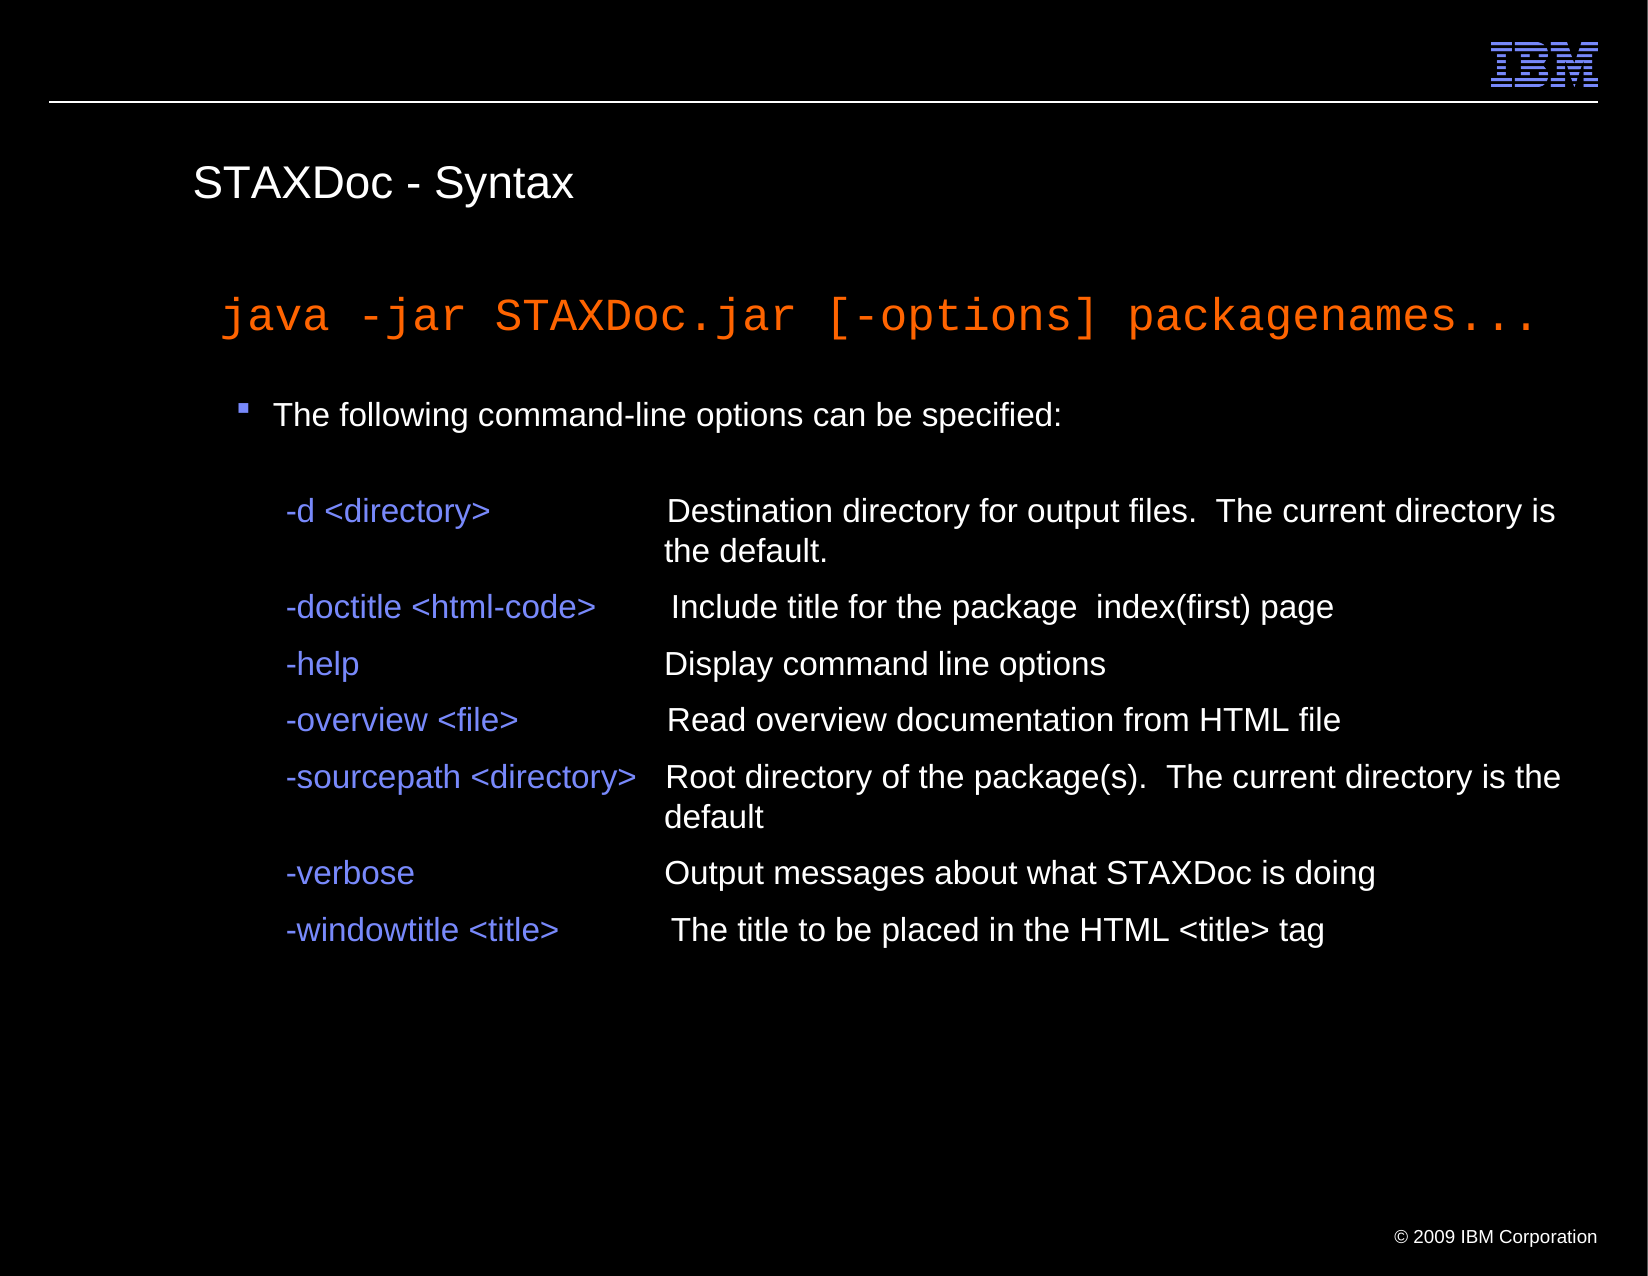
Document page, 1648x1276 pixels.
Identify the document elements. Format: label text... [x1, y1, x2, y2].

picture [1491, 42, 1598, 87]
title STAXDoc - Syntax [175, 150, 1648, 244]
text_box The following command-line options can be specified: [221, 385, 1079, 441]
text_box java -jar STAXDoc.jar [-options] packagenames... [220, 284, 1648, 340]
text_box -d <directory> Destination directory for output files. The current directory is the default. -doctitle <html-code> Include title for the package index(first) page -help Display command line options -overview <file> Read overview documentation from HTML file -sourcepath <directory> Root directory of the package(s). The current directory is the default -verbose Output messages about what STAXDoc is doing -windowtitle <title> The title to be placed in the HTML <title> tag [271, 481, 1599, 956]
